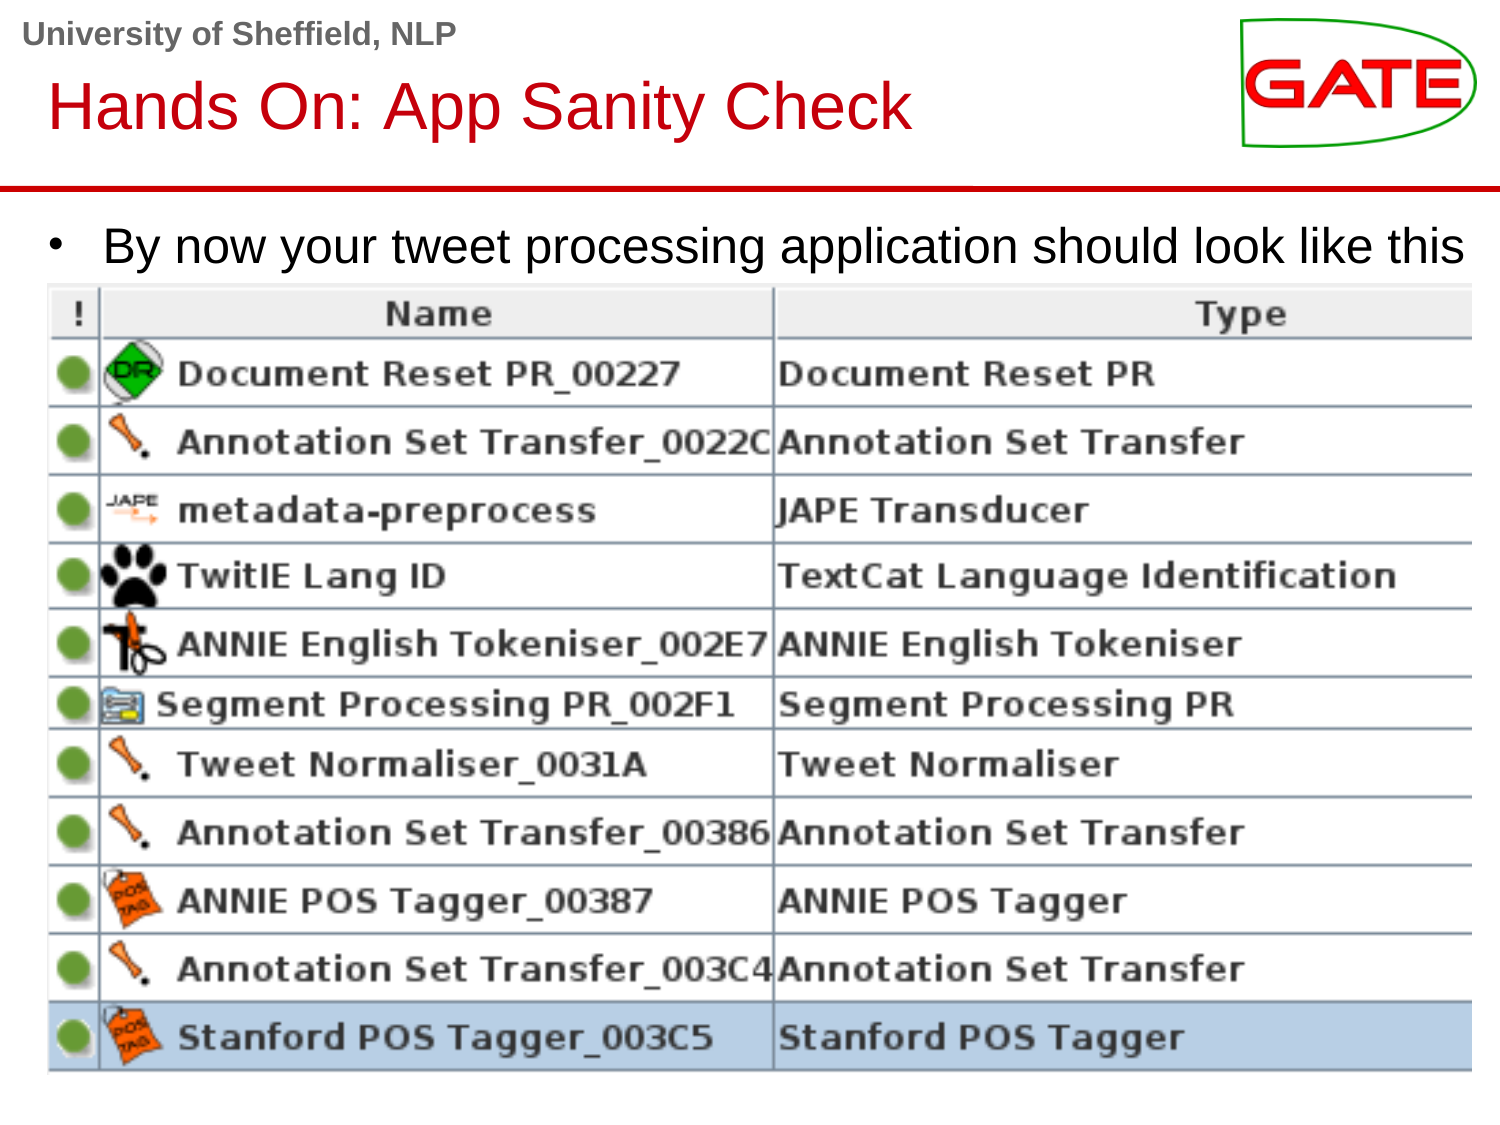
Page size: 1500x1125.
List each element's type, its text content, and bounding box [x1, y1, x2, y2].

picture [47, 283, 1472, 1075]
text_box By now your tweet processing application should look like this [47, 212, 1500, 1063]
picture [1240, 18, 1477, 148]
text_box Hands On: App Sanity Check [47, 47, 1267, 168]
